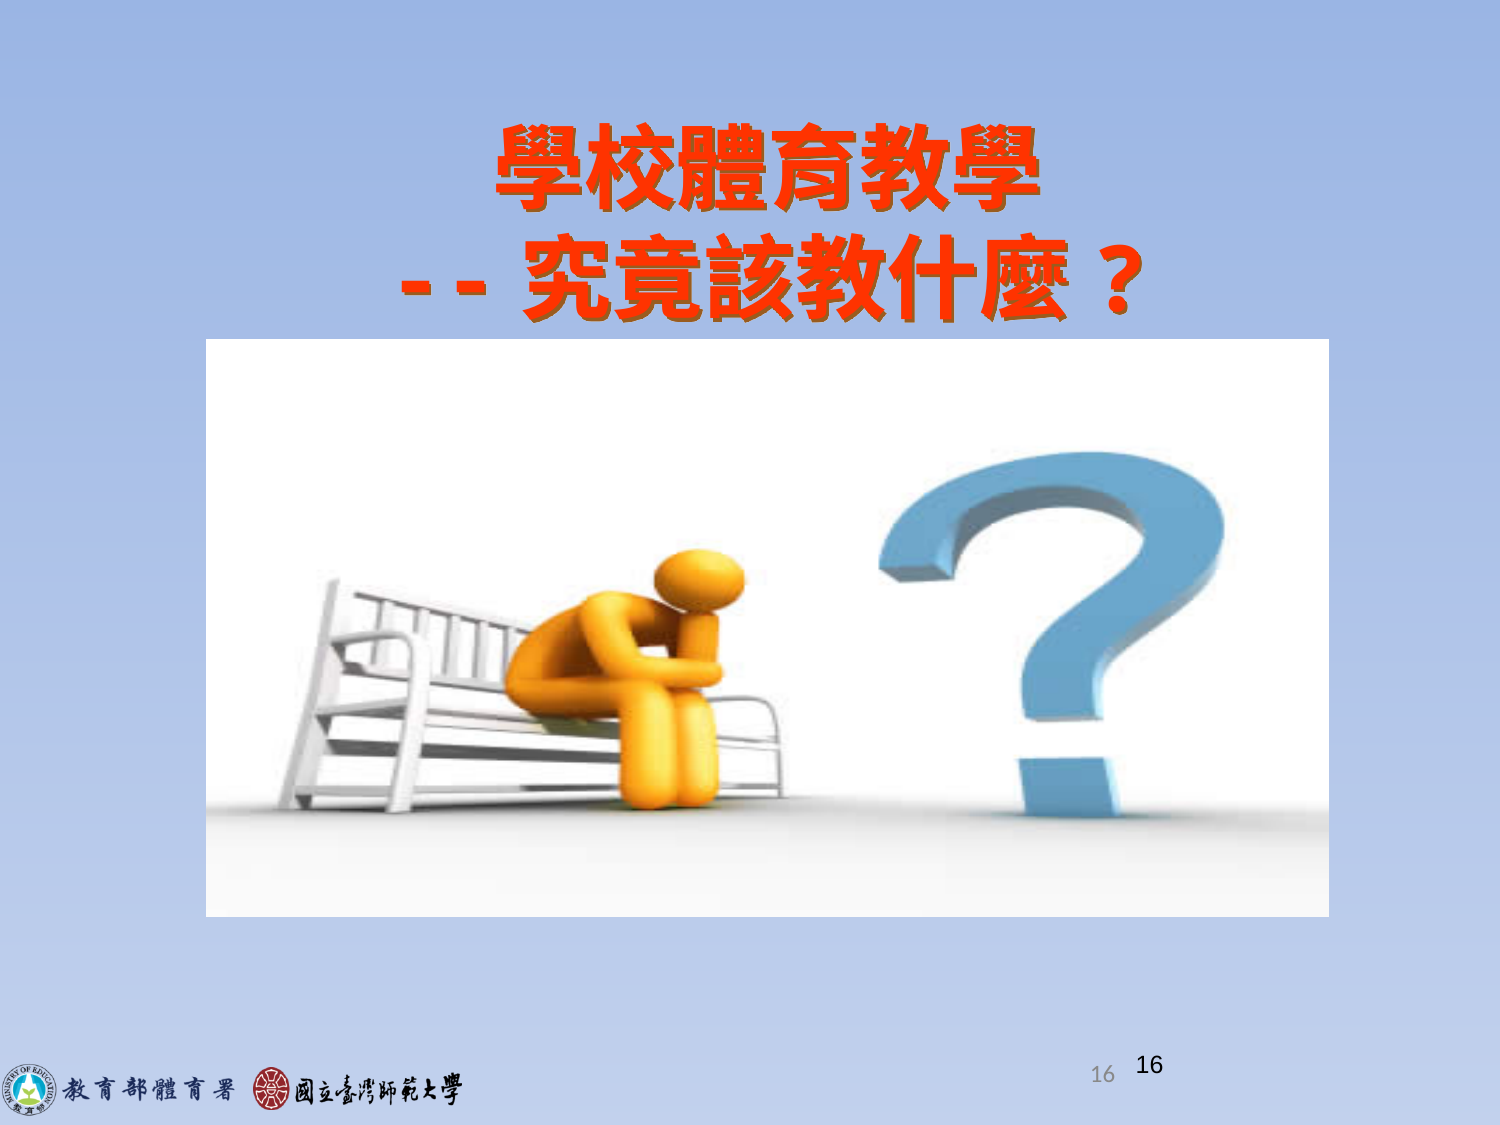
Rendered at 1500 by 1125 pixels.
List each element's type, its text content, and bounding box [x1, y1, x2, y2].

picture [206, 339, 1329, 917]
text_box 學校體育教學 --究竟該教什麼? [183, 102, 1353, 337]
text_box [1074, 1024, 1471, 1103]
